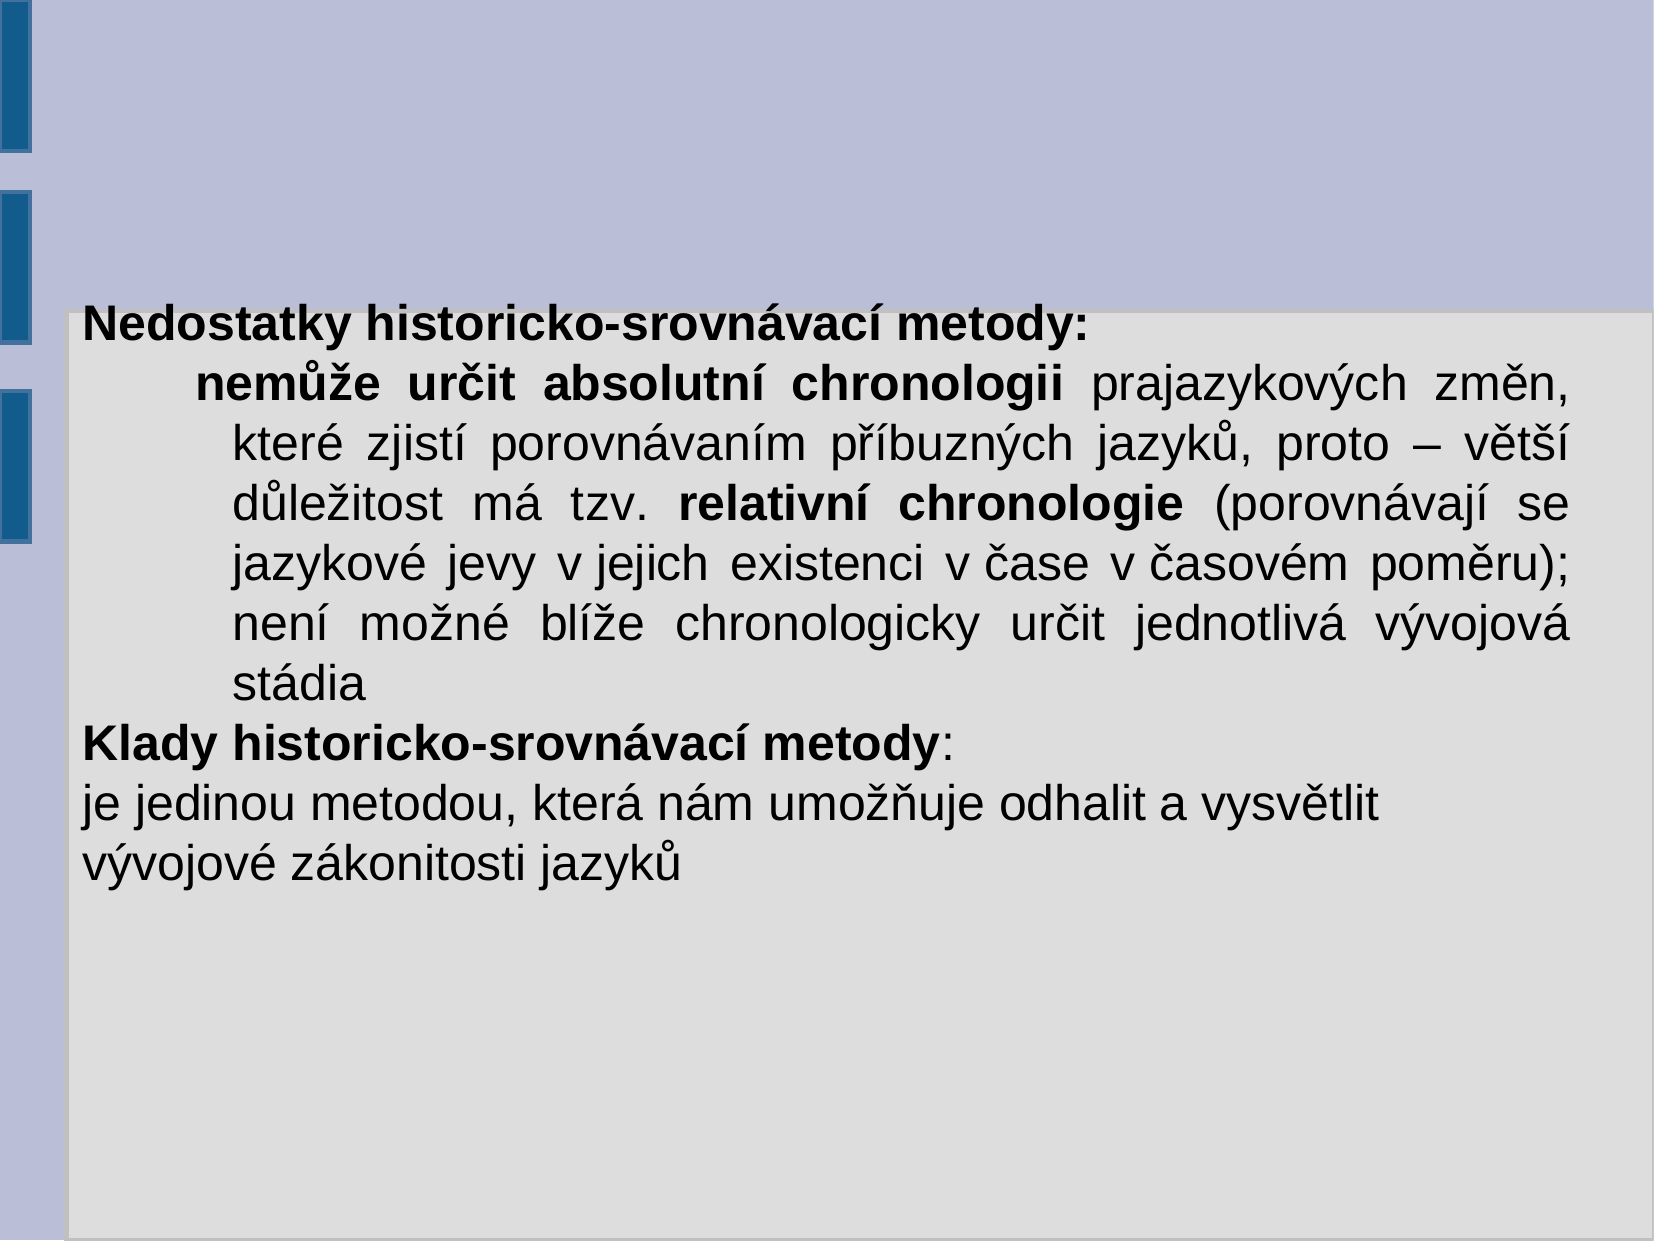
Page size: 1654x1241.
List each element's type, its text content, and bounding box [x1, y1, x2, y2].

list Nedostatky historicko-srovnávací metody: nemůže určit absolutní chronologii prajazykových změn, které zjistí porovnávaním příbuzných jazyků, proto – větší důležitost má tzv. relativní chronologie (porovnávají se jazykové jevy v jejich existenci v čase v časovém poměru); není možné blíže chronologicky určit jednotlivá vývojová stádia Klady historicko-srovnávací metody: je jedinou metodou, která nám umožňuje odhalit a vysvětlit vývojové zákonitosti jazyků [82, 290, 1571, 1109]
